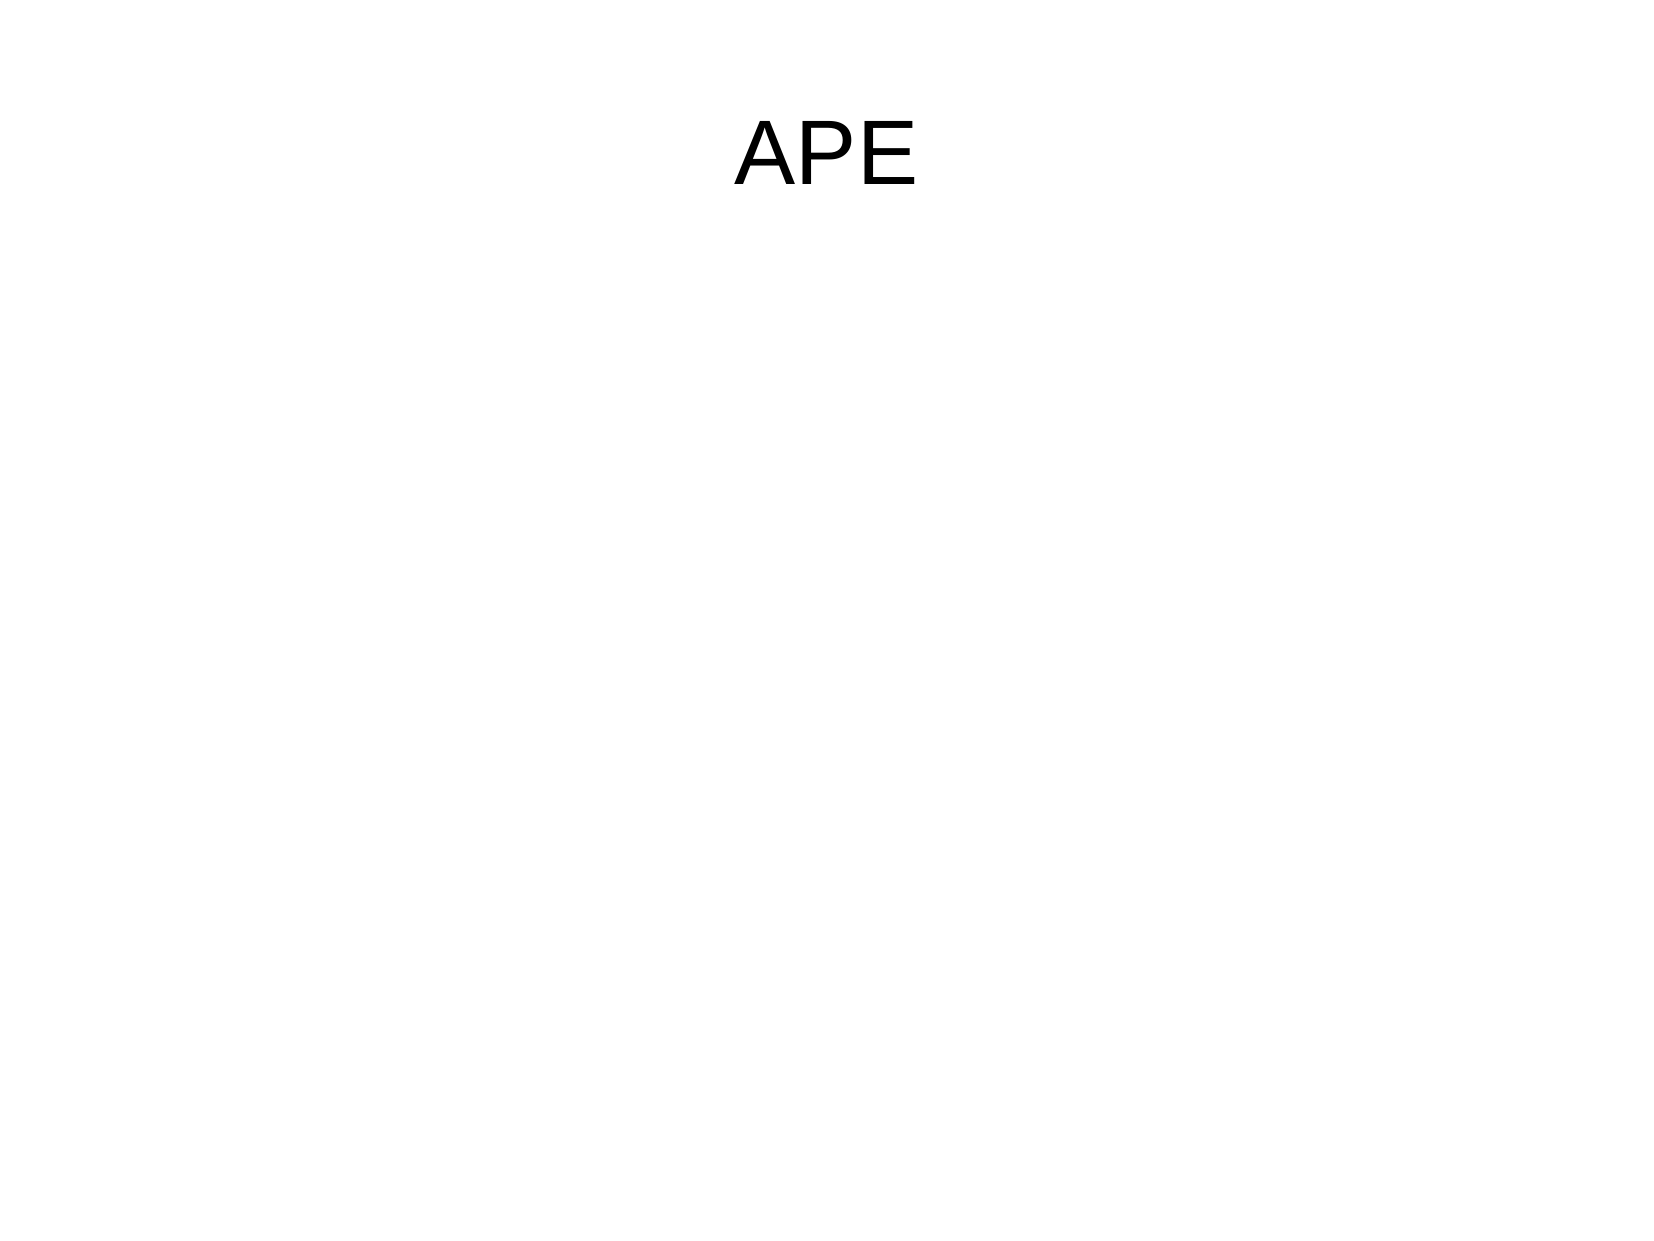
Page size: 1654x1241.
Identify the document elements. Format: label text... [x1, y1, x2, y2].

title APE [82, 49, 1571, 257]
